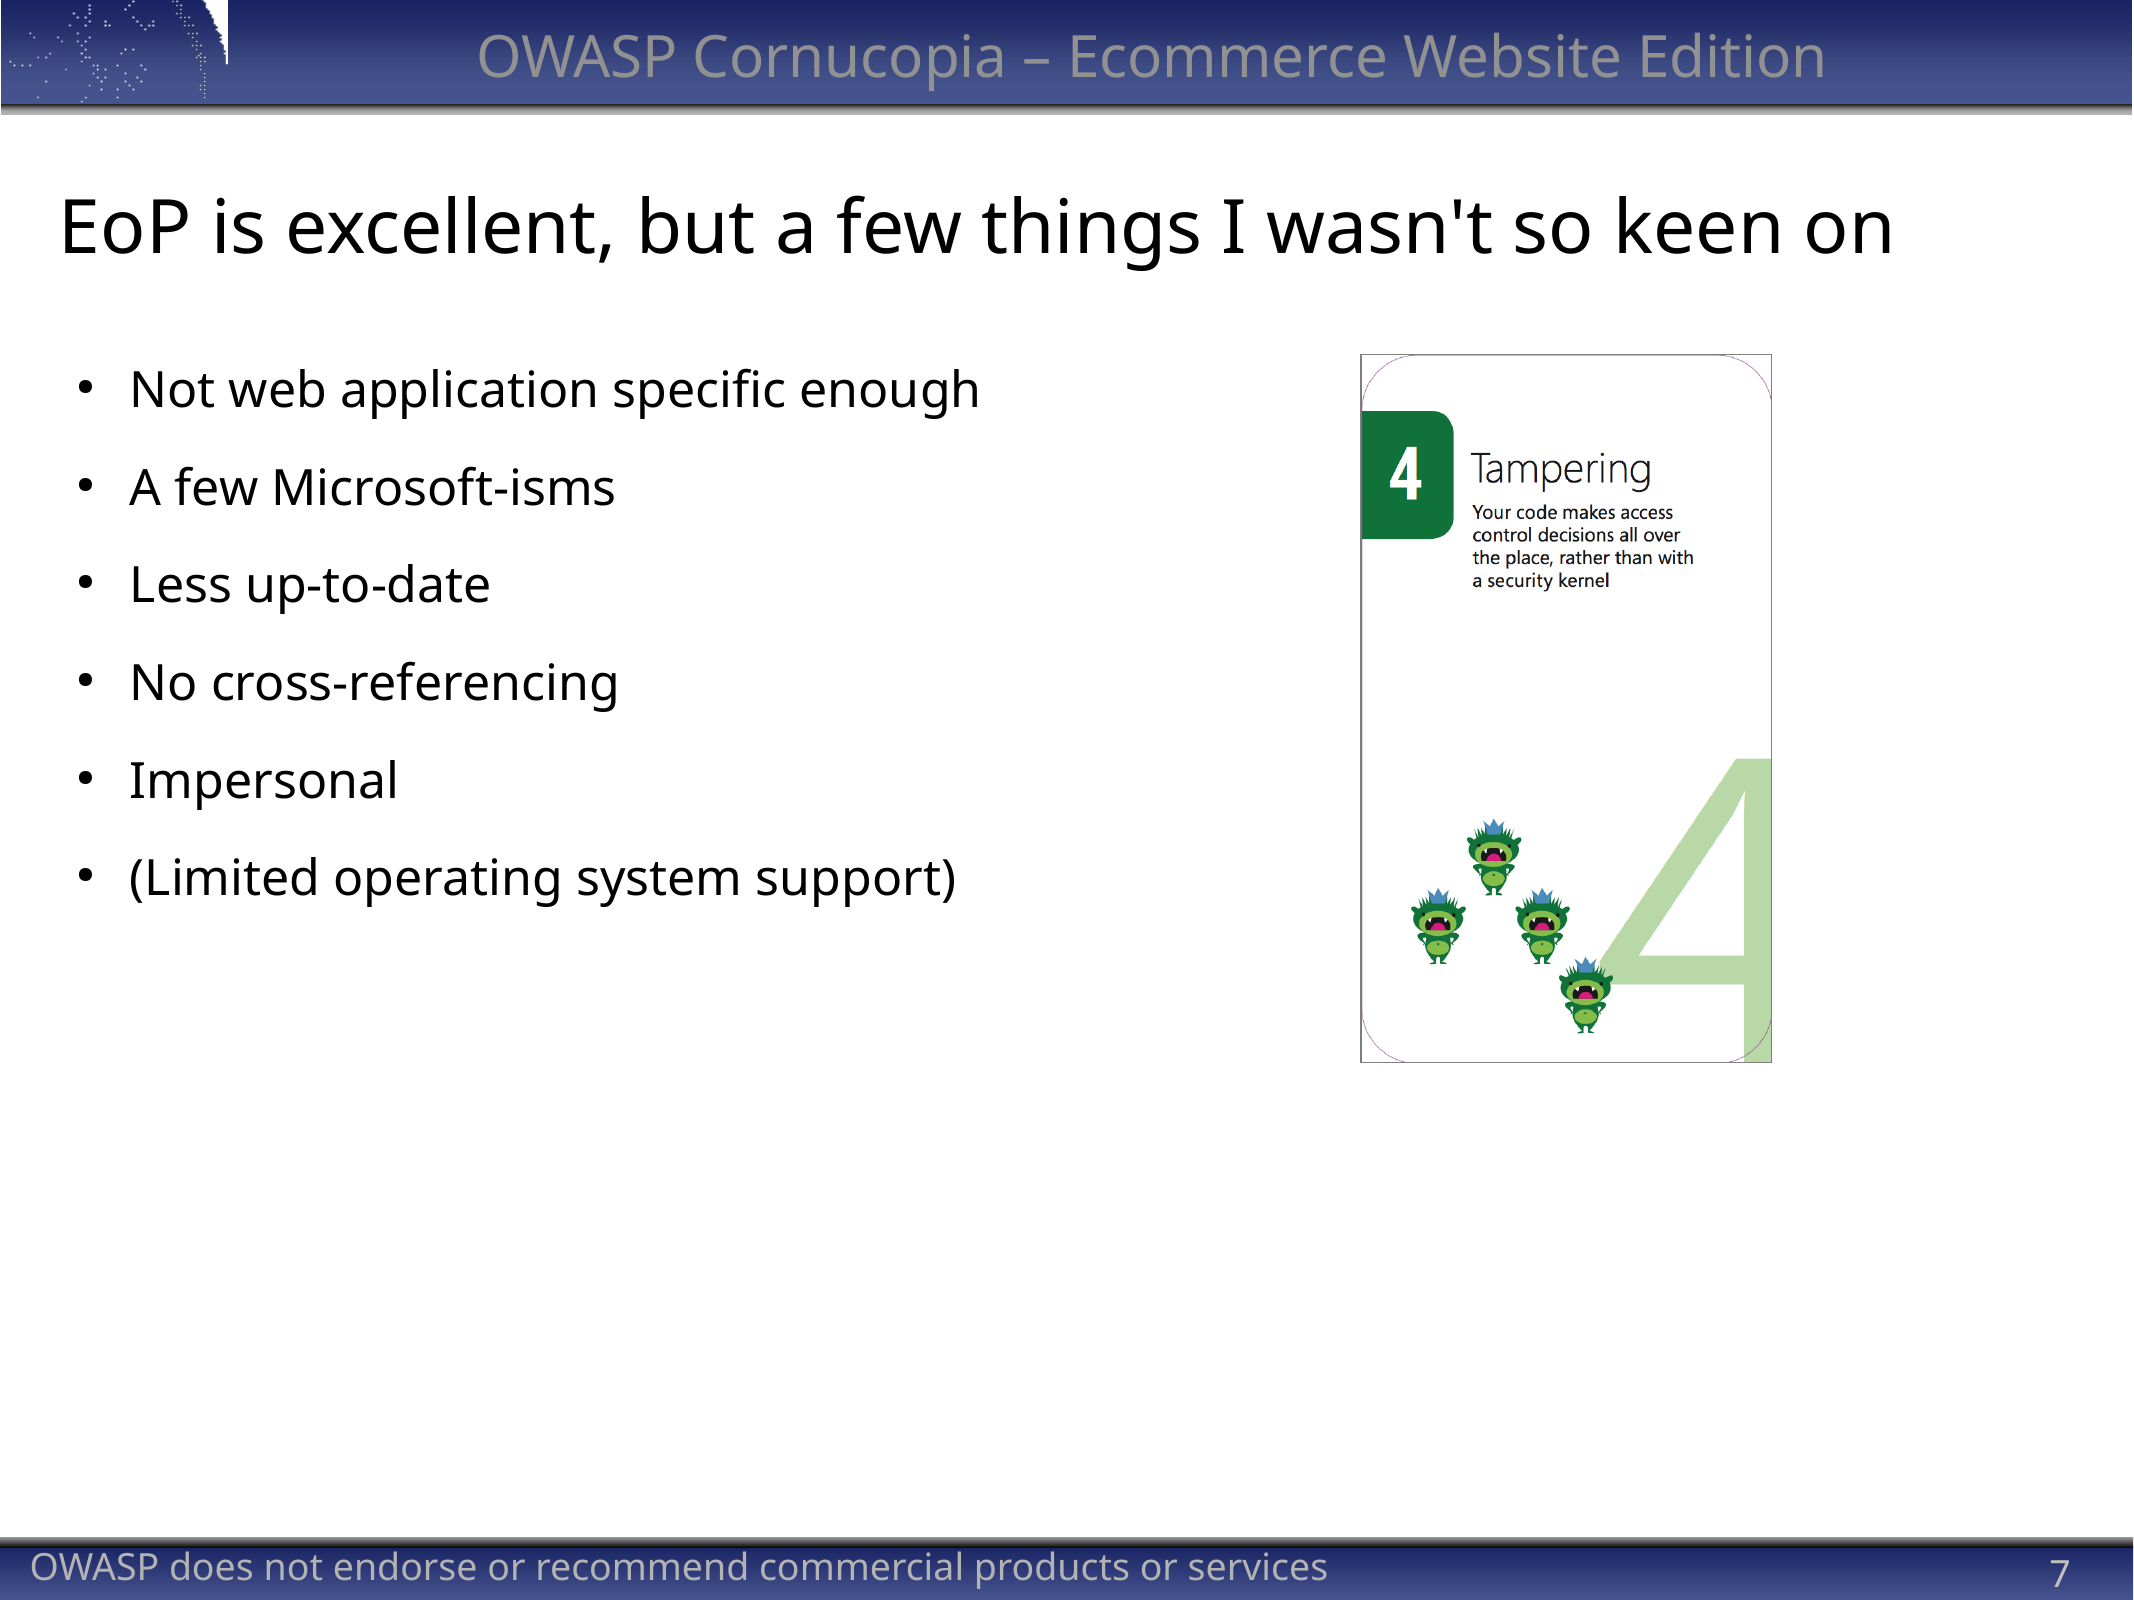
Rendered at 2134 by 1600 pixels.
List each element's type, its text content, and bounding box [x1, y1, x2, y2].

title EoP is excellent, but a few things I wasn't so keen on [58, 124, 2126, 325]
picture [1360, 354, 1772, 1063]
list Not web application specific enough A few Microsoft-isms Less up-to-date No cross-referencing Impersonal (Limited operating system support) [58, 354, 2067, 1536]
list OWASP does not endorse or recommend commercial products or services [29, 1540, 2038, 1600]
